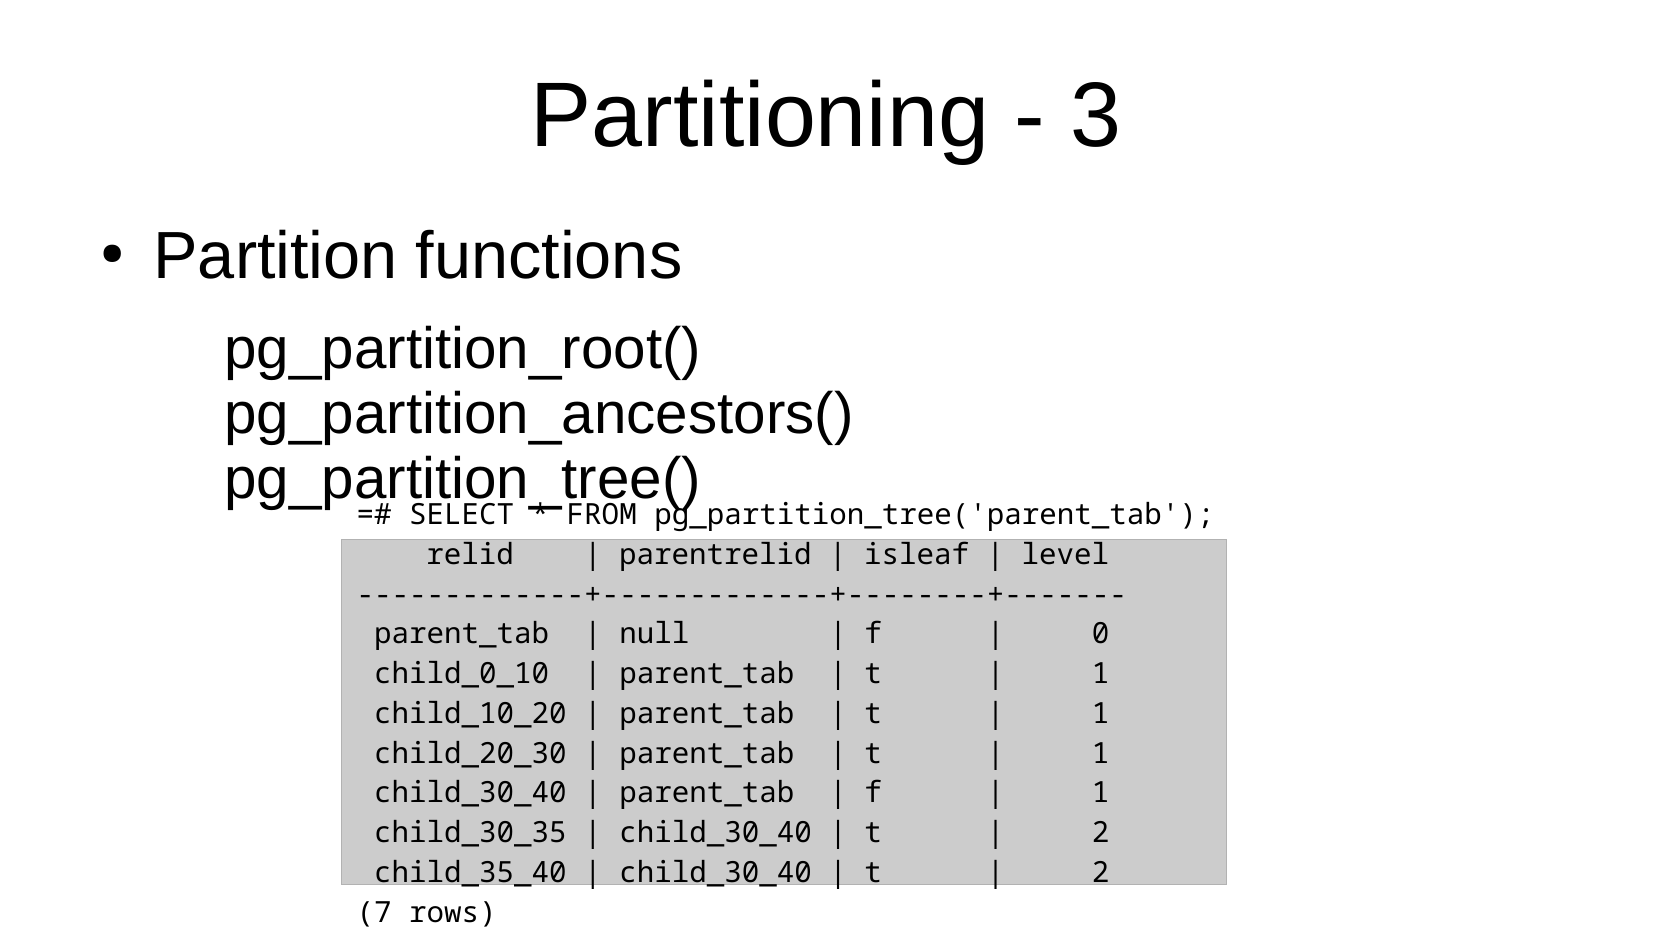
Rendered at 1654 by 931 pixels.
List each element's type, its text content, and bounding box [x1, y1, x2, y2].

title Partitioning - 3 [82, 37, 1571, 193]
text_box =# SELECT * FROM pg_partition_tree('parent_tab'); relid | parentrelid | isleaf | level -------------+-------------+--------+------- parent_tab | null | f | 0 child_0_10 | parent_tab | t | 1 child_10_20 | parent_tab | t | 1 child_20_30 | parent_tab | t | 1 child_30_40 | parent_tab | f | 1 child_30_35 | child_30_40 | t | 2 child_35_40 | child_30_40 | t | 2 (7 rows) [341, 539, 1227, 885]
list Partition functions pg_partition_root() pg_partition_ancestors() pg_partition_tree() [82, 217, 1571, 541]
